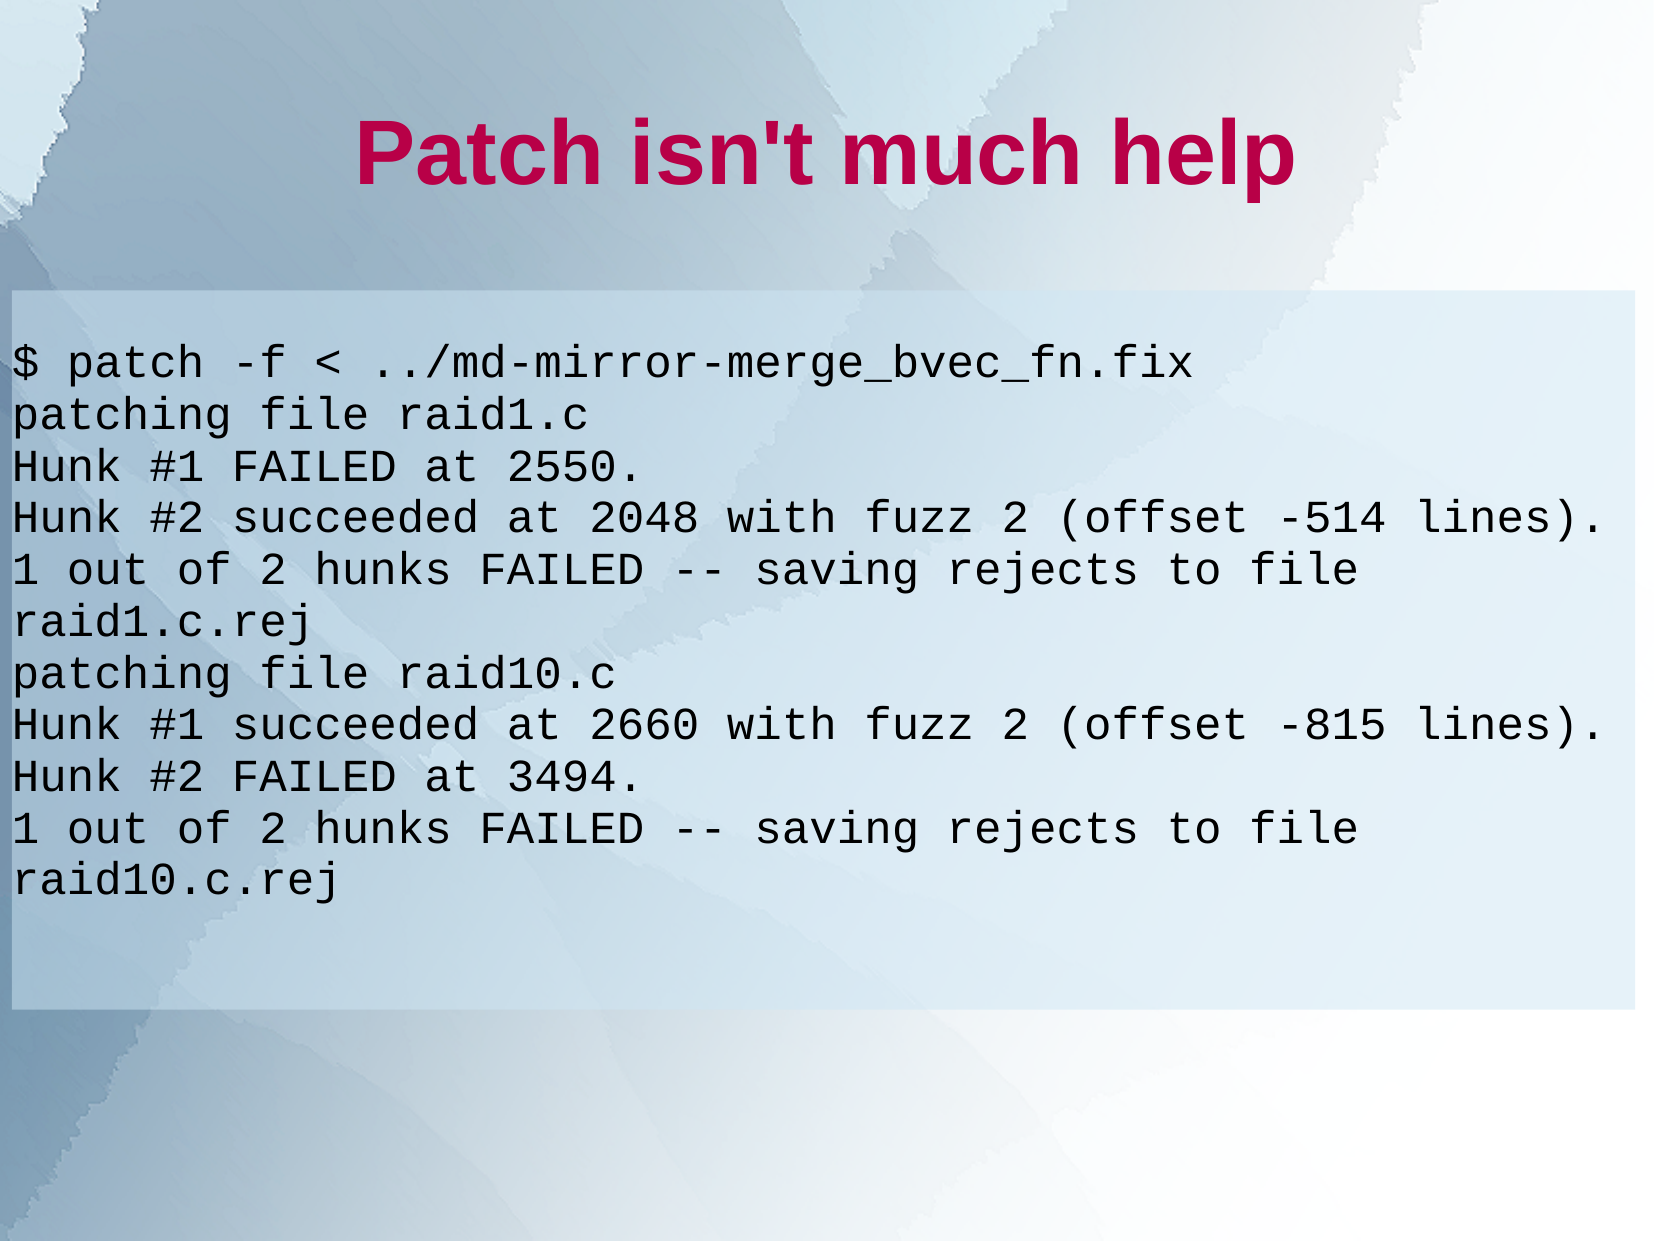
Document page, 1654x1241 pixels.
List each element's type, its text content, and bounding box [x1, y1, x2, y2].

title Patch isn't much help [82, 49, 1571, 257]
subtitle $ patch -f < ../md-mirror-merge_bvec_fn.fix patching file raid1.c Hunk #1 FAILED at 2550. Hunk #2 succeeded at 2048 with fuzz 2 (offset -514 lines). 1 out of 2 hunks FAILED -- saving rejects to file raid1.c.rej patching file raid10.c Hunk #1 succeeded at 2660 with fuzz 2 (offset -815 lines). Hunk #2 FAILED at 3494. 1 out of 2 hunks FAILED -- saving rejects to file raid10.c.rej [11, 290, 1636, 1010]
picture [0, 0, 1654, 1241]
